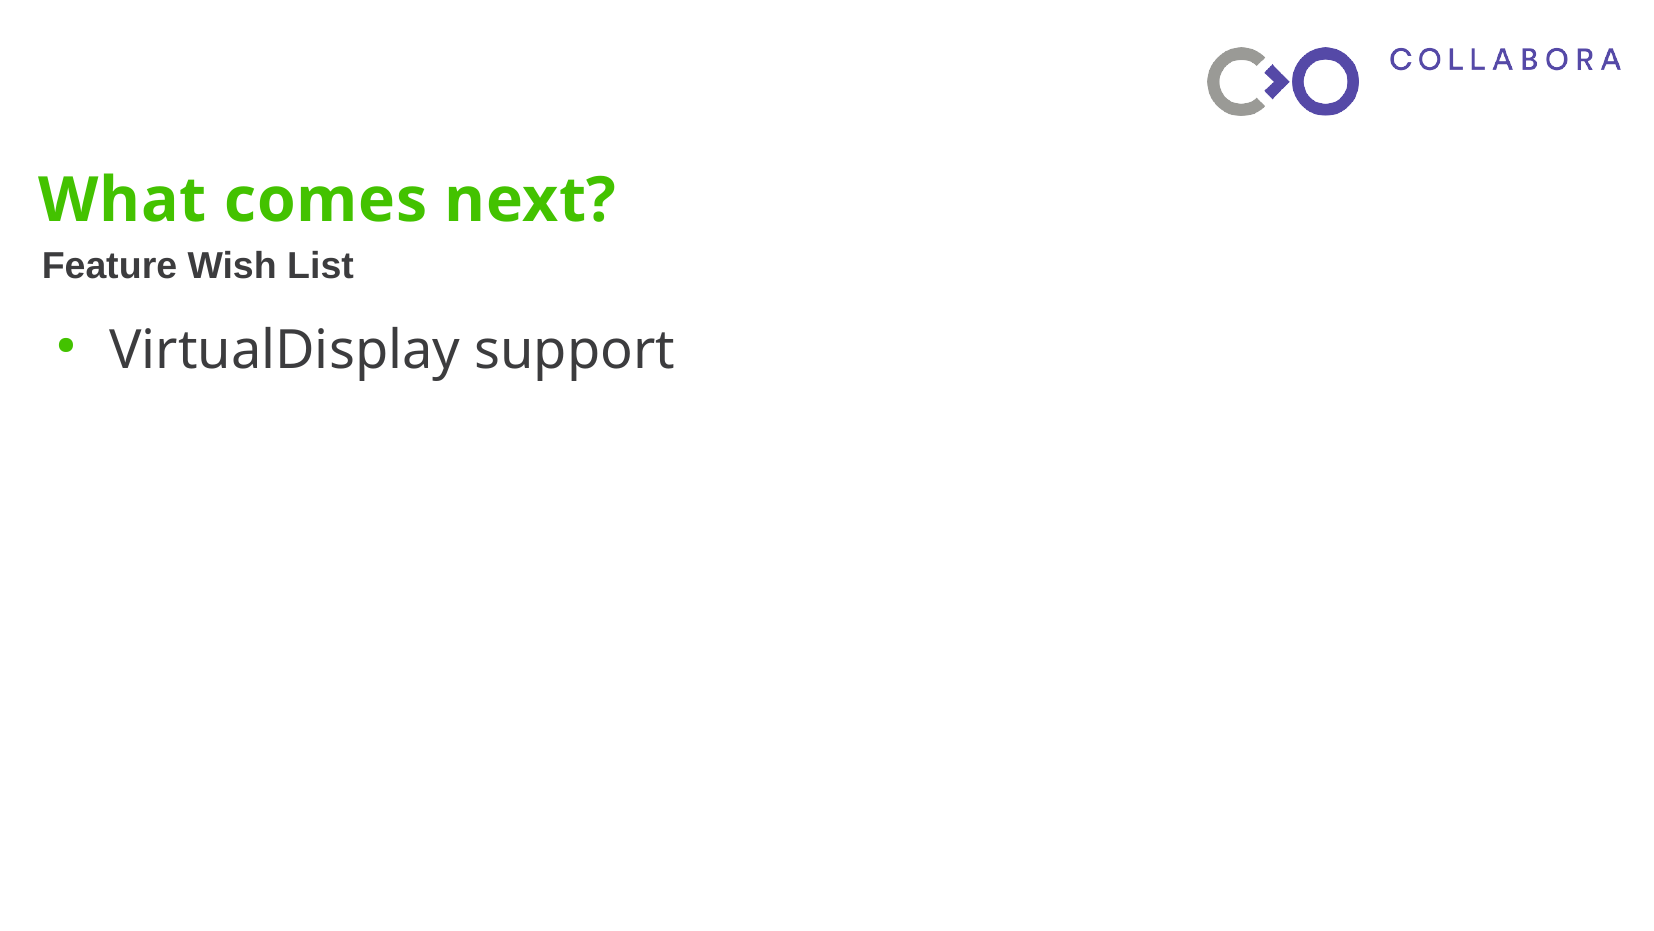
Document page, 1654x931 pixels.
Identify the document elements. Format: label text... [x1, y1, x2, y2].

list VirtualDisplay support [38, 325, 1614, 581]
text_box Feature Wish List [41, 240, 1615, 290]
picture [1207, 47, 1621, 116]
title What comes next? [38, 159, 1614, 216]
